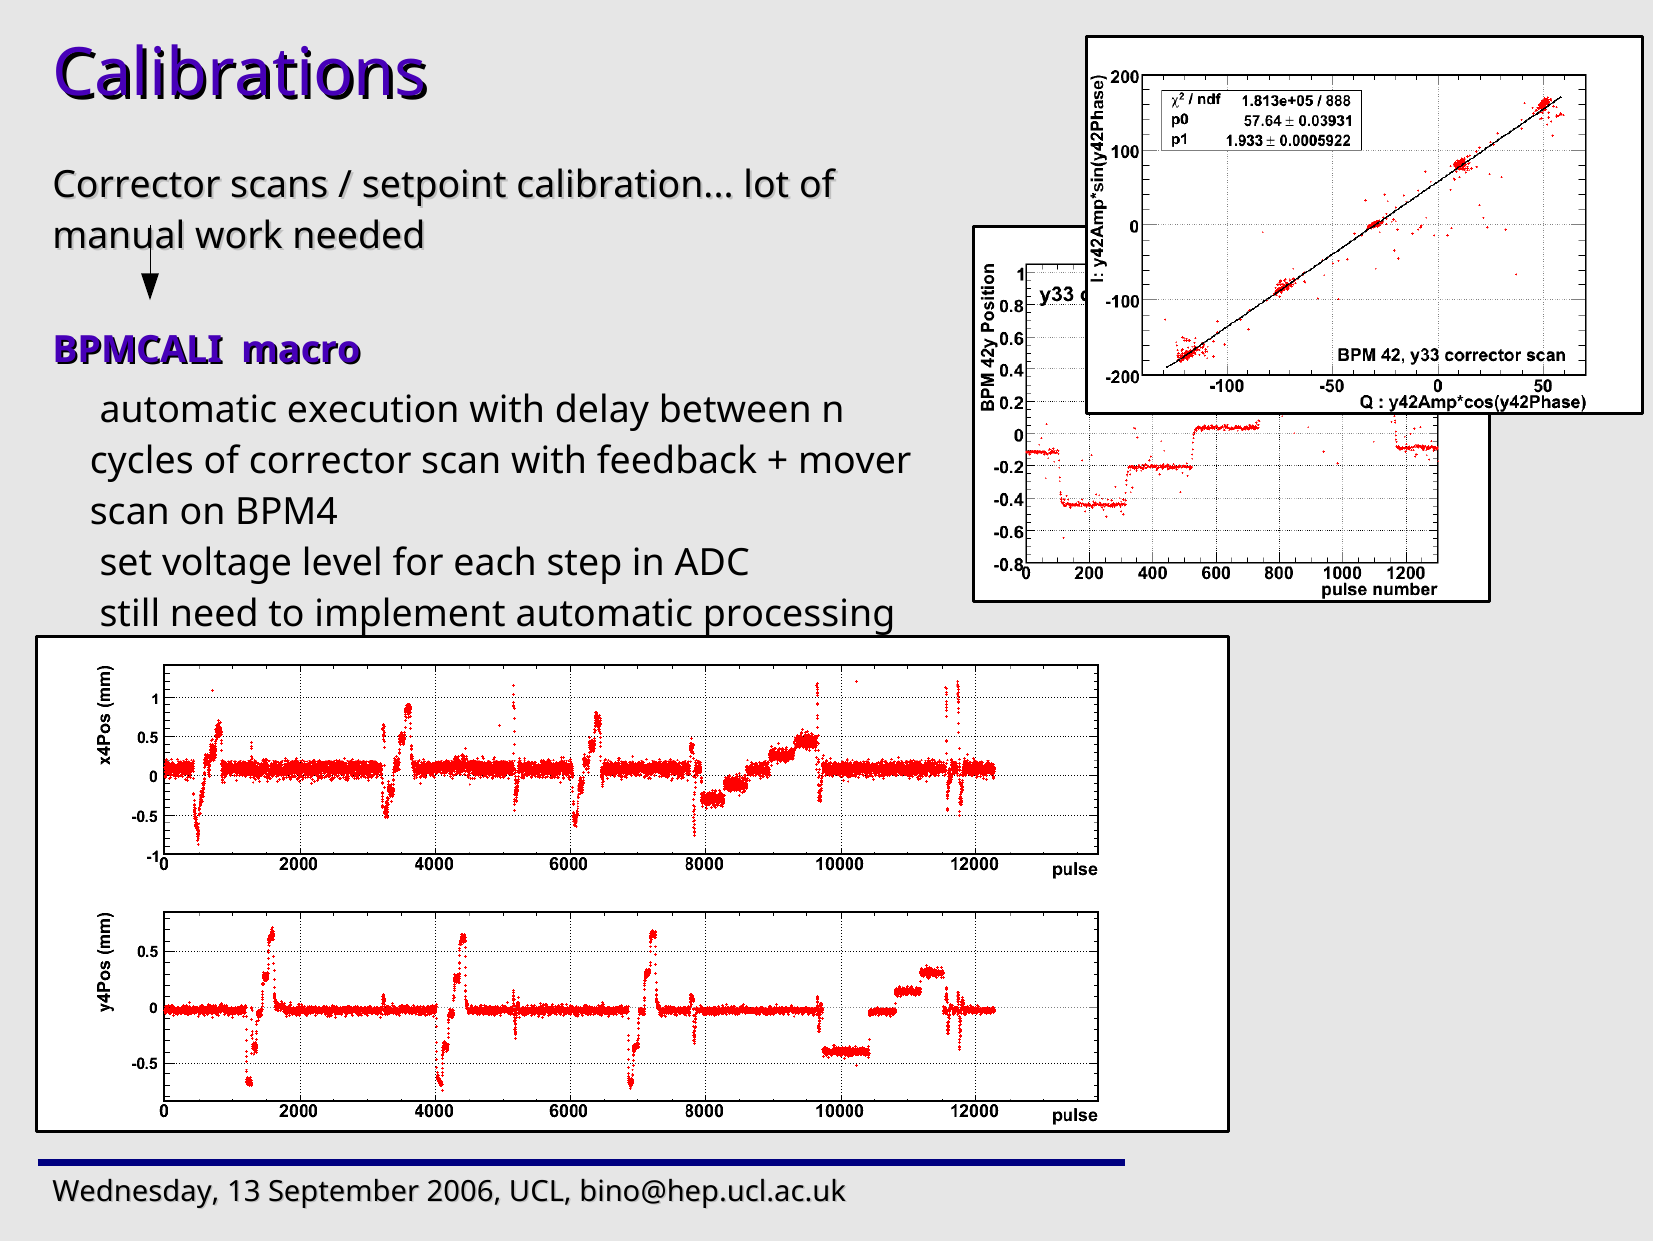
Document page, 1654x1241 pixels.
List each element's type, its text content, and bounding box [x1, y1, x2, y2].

picture [975, 227, 1489, 601]
text_box Calibrations [37, 17, 1613, 113]
text_box BPMCALI macro [37, 314, 381, 376]
picture [37, 637, 1227, 1131]
text_box automatic execution with delay between n cycles of corrector scan with feedback + mover scan on BPM4 set voltage level for each step in ADC still need to implement automatic processing [75, 375, 938, 617]
text_box Wednesday, 13 September 2006, UCL, bino@hep.ucl.ac.uk [37, 1162, 901, 1213]
text_box Corrector scans / setpoint calibration... lot of manual work needed [37, 150, 901, 256]
picture [1087, 37, 1641, 413]
